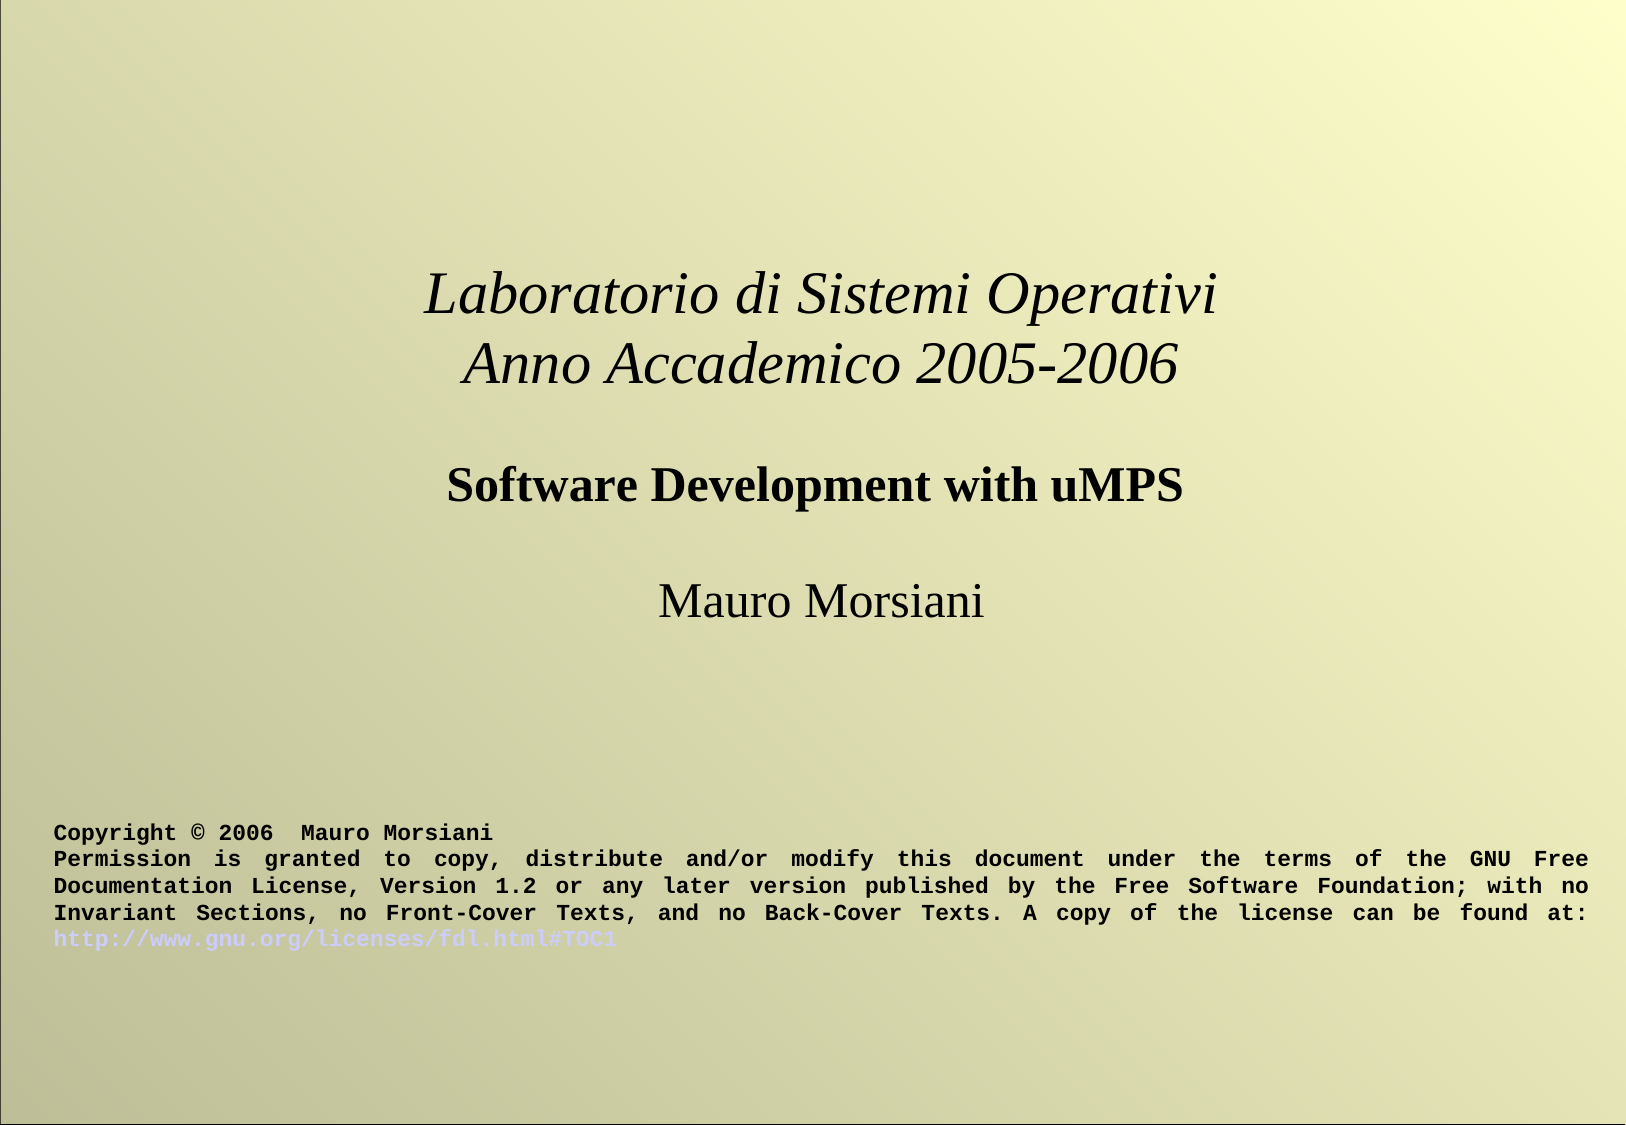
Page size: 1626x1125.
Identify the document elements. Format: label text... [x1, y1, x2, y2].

text_box [0, 0, 1626, 1125]
text_box Laboratorio di Sistemi Operativi Anno Accademico 2005-2006 Software Development with uMPS Mauro Morsiani Copyright © 2006 Mauro Morsiani Permission is granted to copy, distribute and/or modify this document under the terms of the GNU Free Documentation License, Version 1.2 or any later version published by the Free Software Foundation; with no Invariant Sections, no Front-Cover Texts, and no Back-Cover Texts. A copy of the license can be found at: http://www.gnu.org/licenses/fdl.html#TOC1 [53, 48, 1590, 982]
